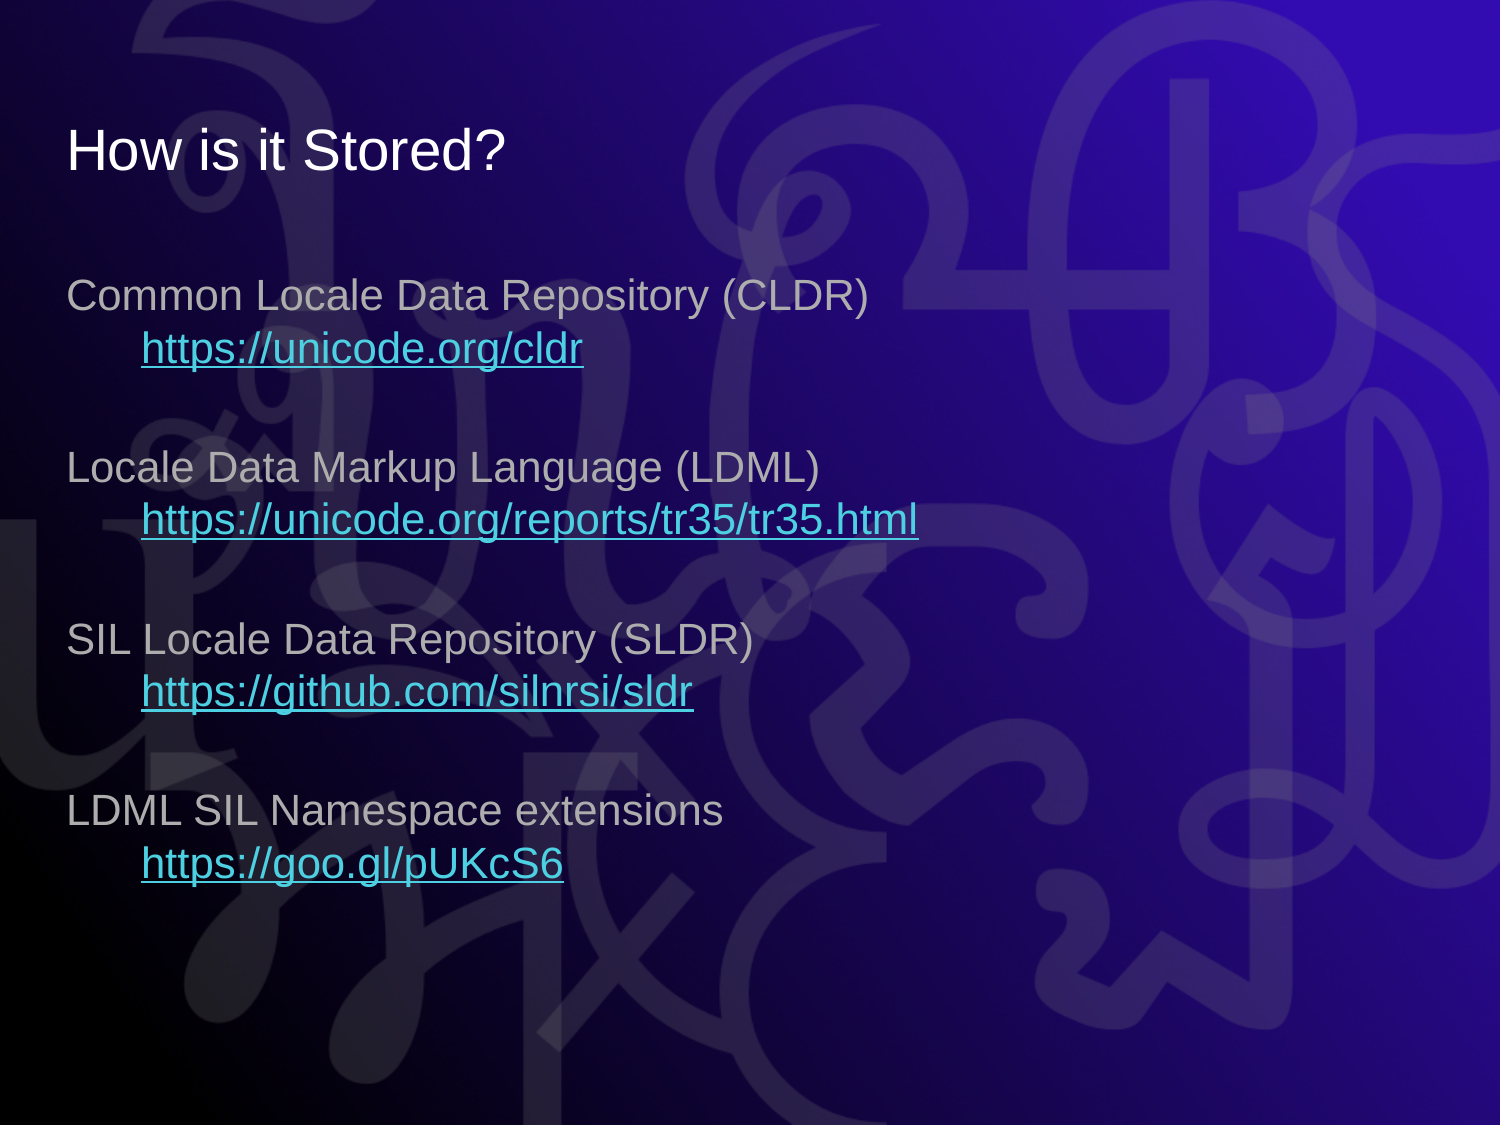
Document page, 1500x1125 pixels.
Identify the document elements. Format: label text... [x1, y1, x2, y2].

picture [0, 0, 1500, 1125]
title How is it Stored? [51, 97, 1449, 223]
list Common Locale Data Repository (CLDR) https://unicode.org/cldr Locale Data Markup Language (LDML) https://unicode.org/reports/tr35/tr35.html SIL Locale Data Repository (SLDR) https://github.com/silnrsi/sldr LDML SIL Namespace extensions https://goo.gl/pUKcS6 [51, 252, 1449, 1000]
